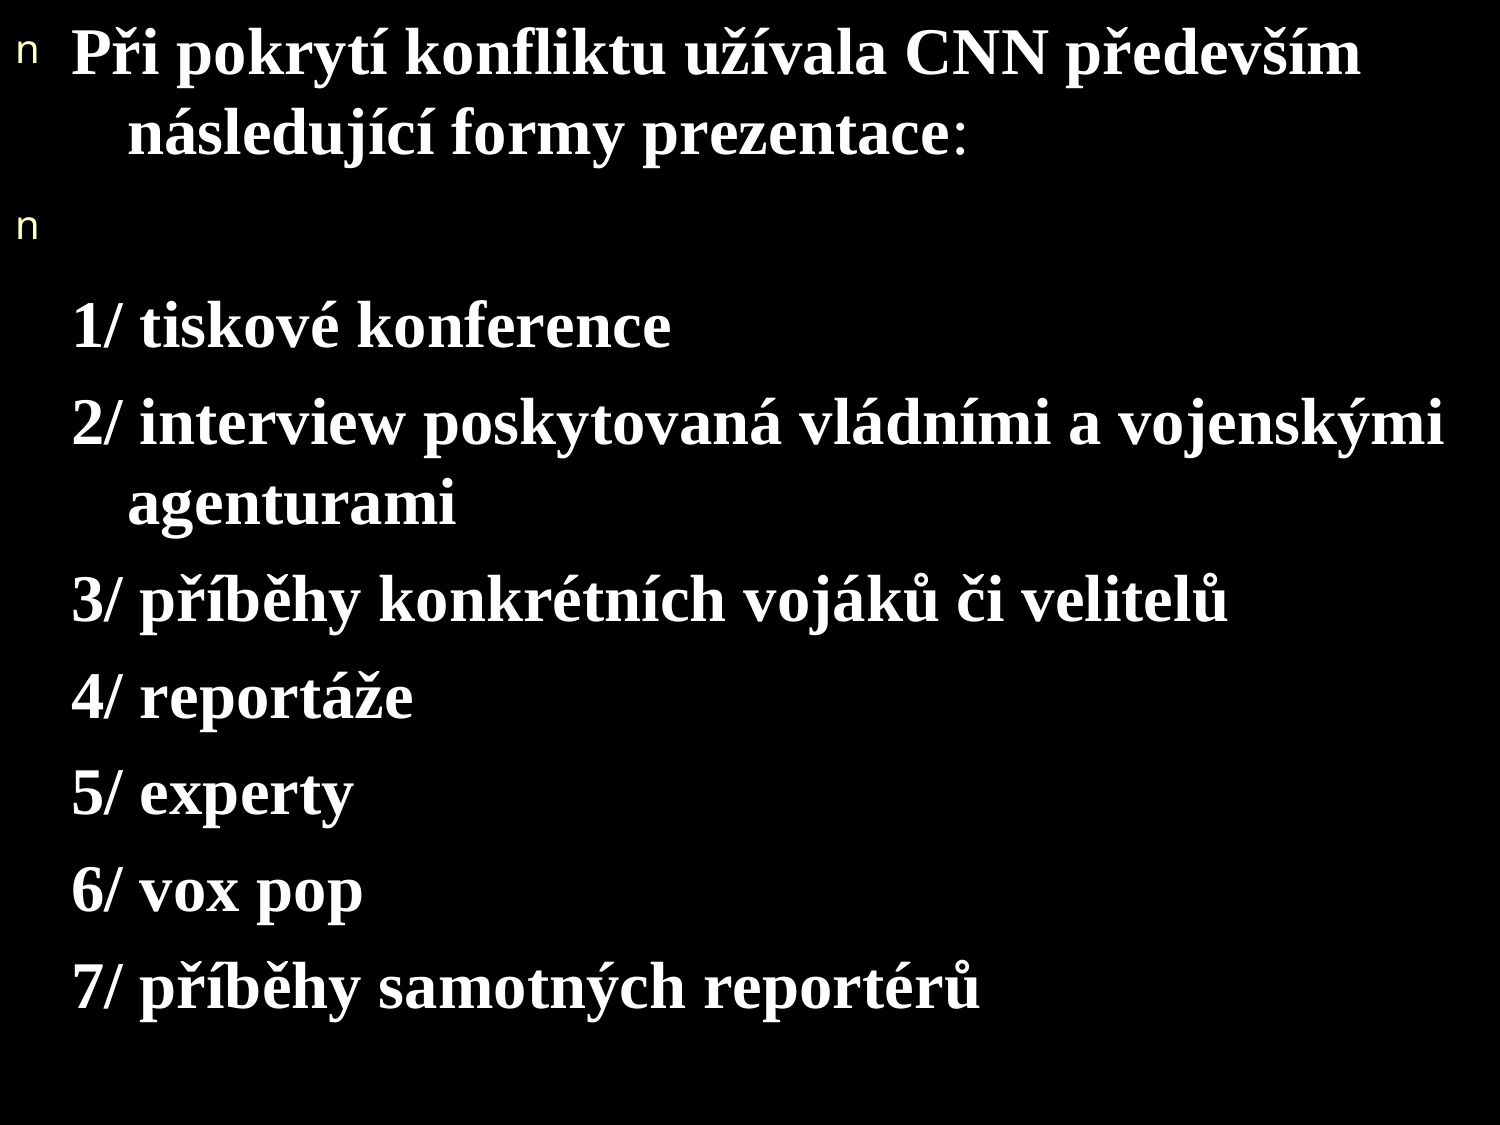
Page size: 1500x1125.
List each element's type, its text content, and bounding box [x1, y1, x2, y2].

list Při pokrytí konfliktu užívala CNN především následující formy prezentace: 1/ tiskové konference 2/ interview poskytovaná vládními a vojenskými agenturami 3/ příběhy konkrétních vojáků či velitelů 4/ reportáže 5/ experty 6/ vox pop 7/ příběhy samotných reportérů [0, 0, 1500, 1125]
